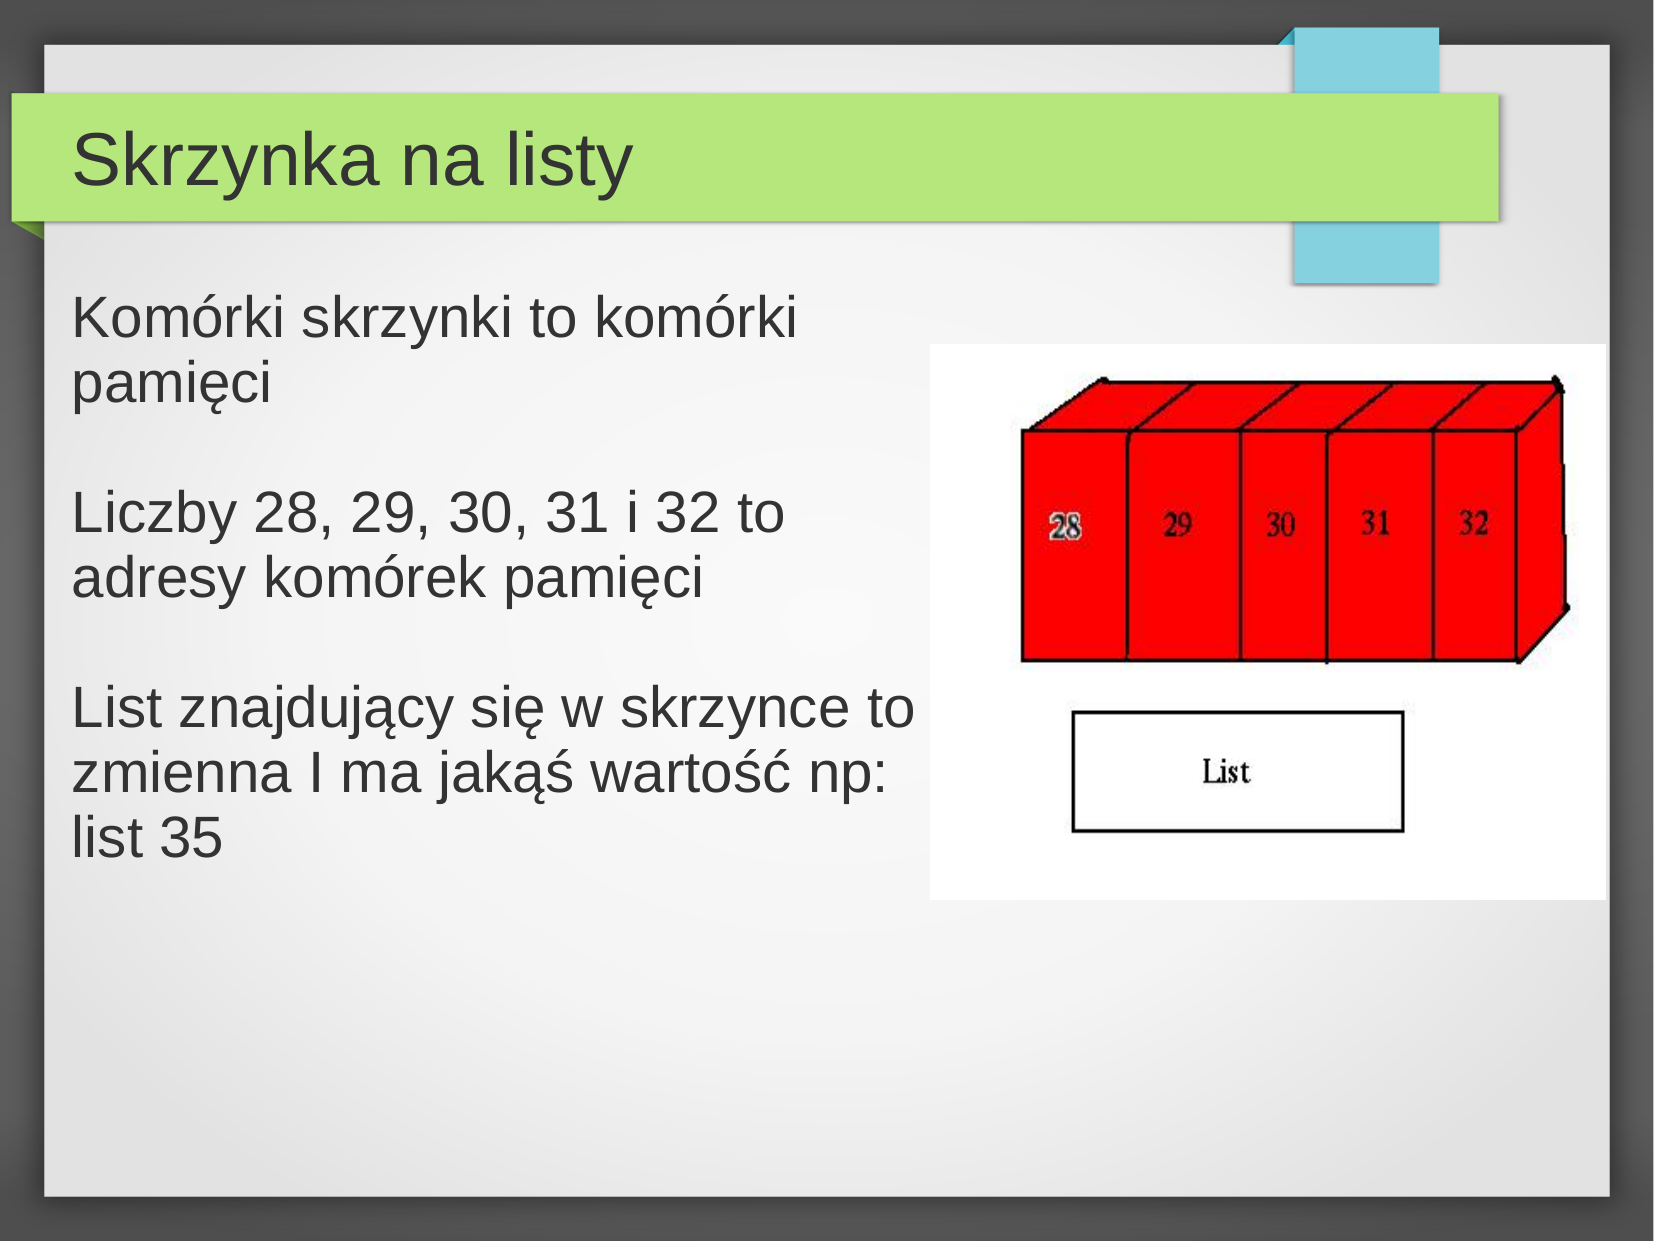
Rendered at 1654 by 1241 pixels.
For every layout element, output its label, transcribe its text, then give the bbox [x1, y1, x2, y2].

title Skrzynka na listy Komórki skrzynki to komórki pamięci Liczby 28, 29, 30, 31 i 32 to adresy komórek pamięci List znajdujący się w skrzynce to zmienna I ma jakąś wartość np: list 35 [71, 30, 931, 1126]
picture [0, 0, 1654, 1241]
